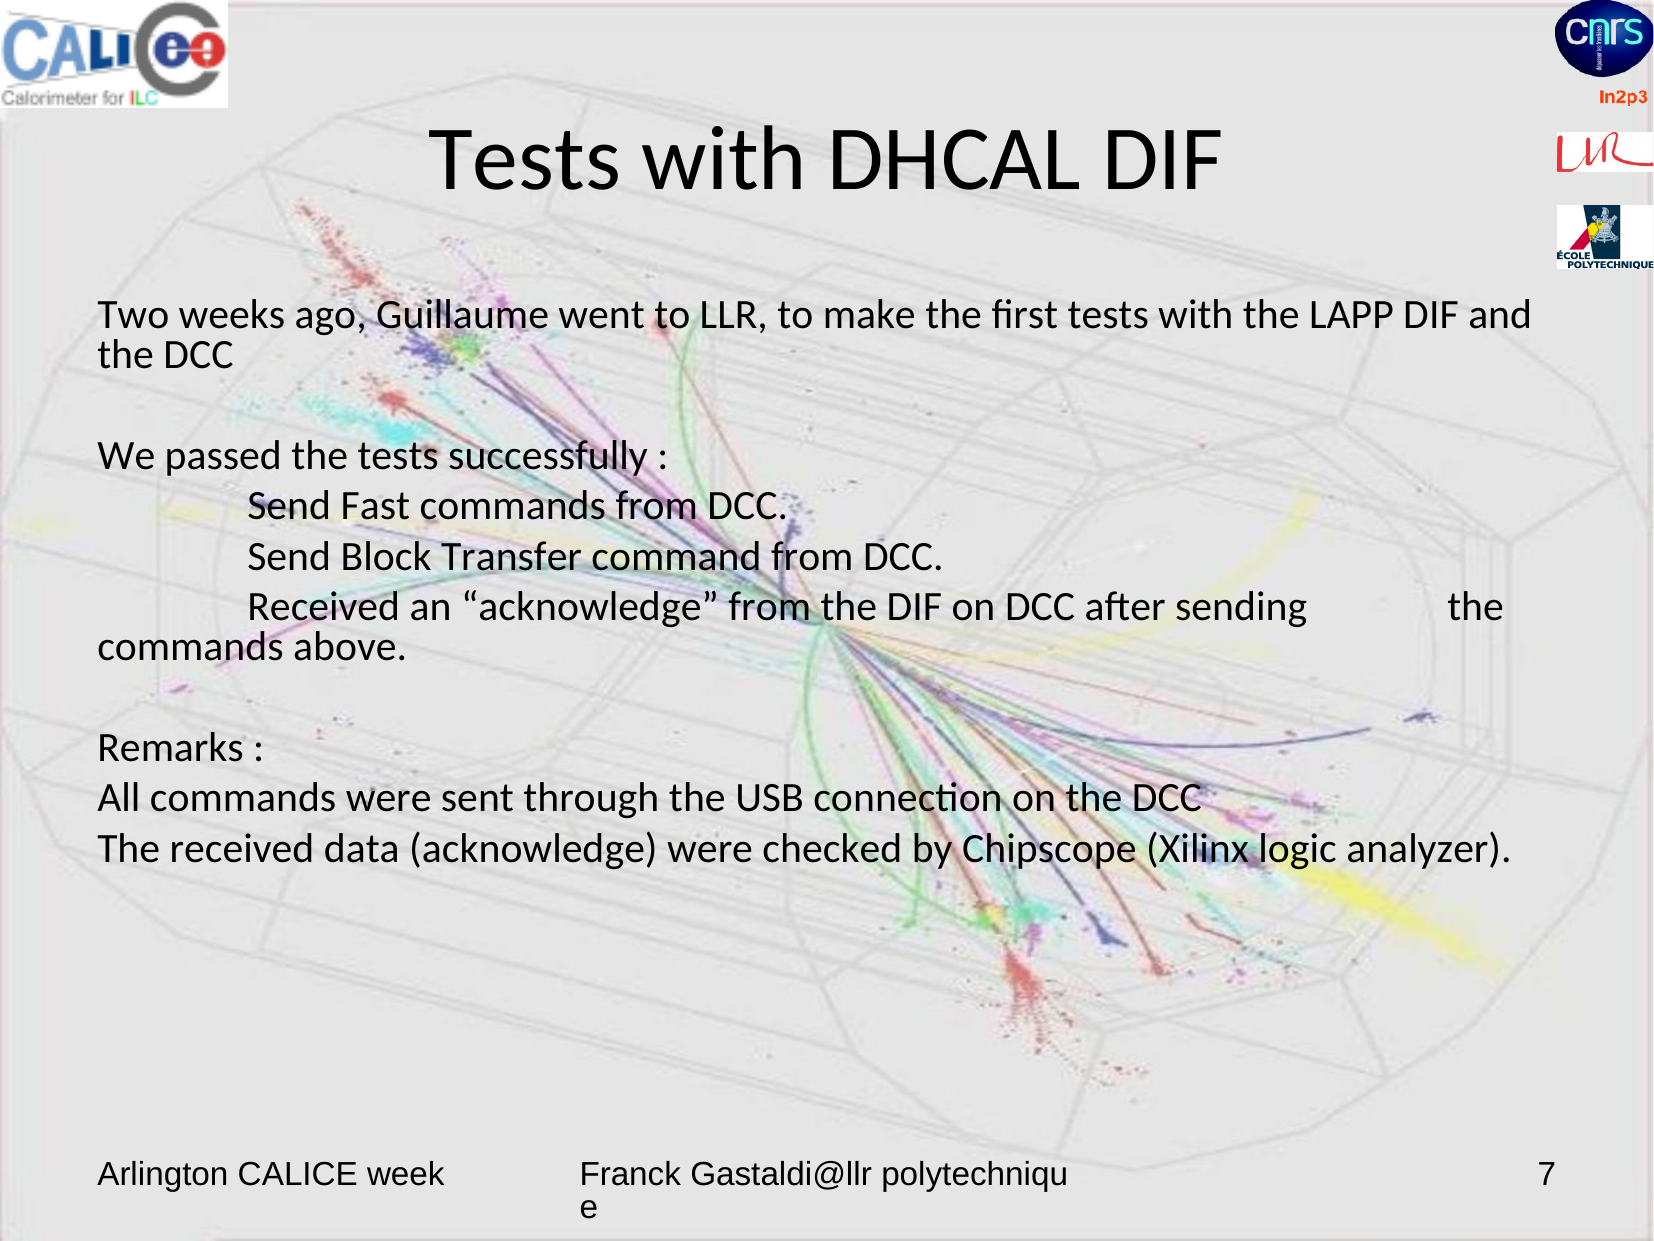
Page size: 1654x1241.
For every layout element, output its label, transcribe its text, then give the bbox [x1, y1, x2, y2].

list Two weeks ago, Guillaume went to LLR, to make the first tests with the LAPP DIF and the DCC We passed the tests successfully : Send Fast commands from DCC. Send Block Transfer command from DCC. Received an “acknowledge” from the DIF on DCC after sending the commands above. Remarks : All commands were sent through the USB connection on the DCC The received data (acknowledge) were checked by Chipscope (Xilinx logic analyzer). [82, 289, 1571, 1124]
title Tests with DHCAL DIF [82, 15, 1571, 289]
picture [0, 0, 1654, 1241]
